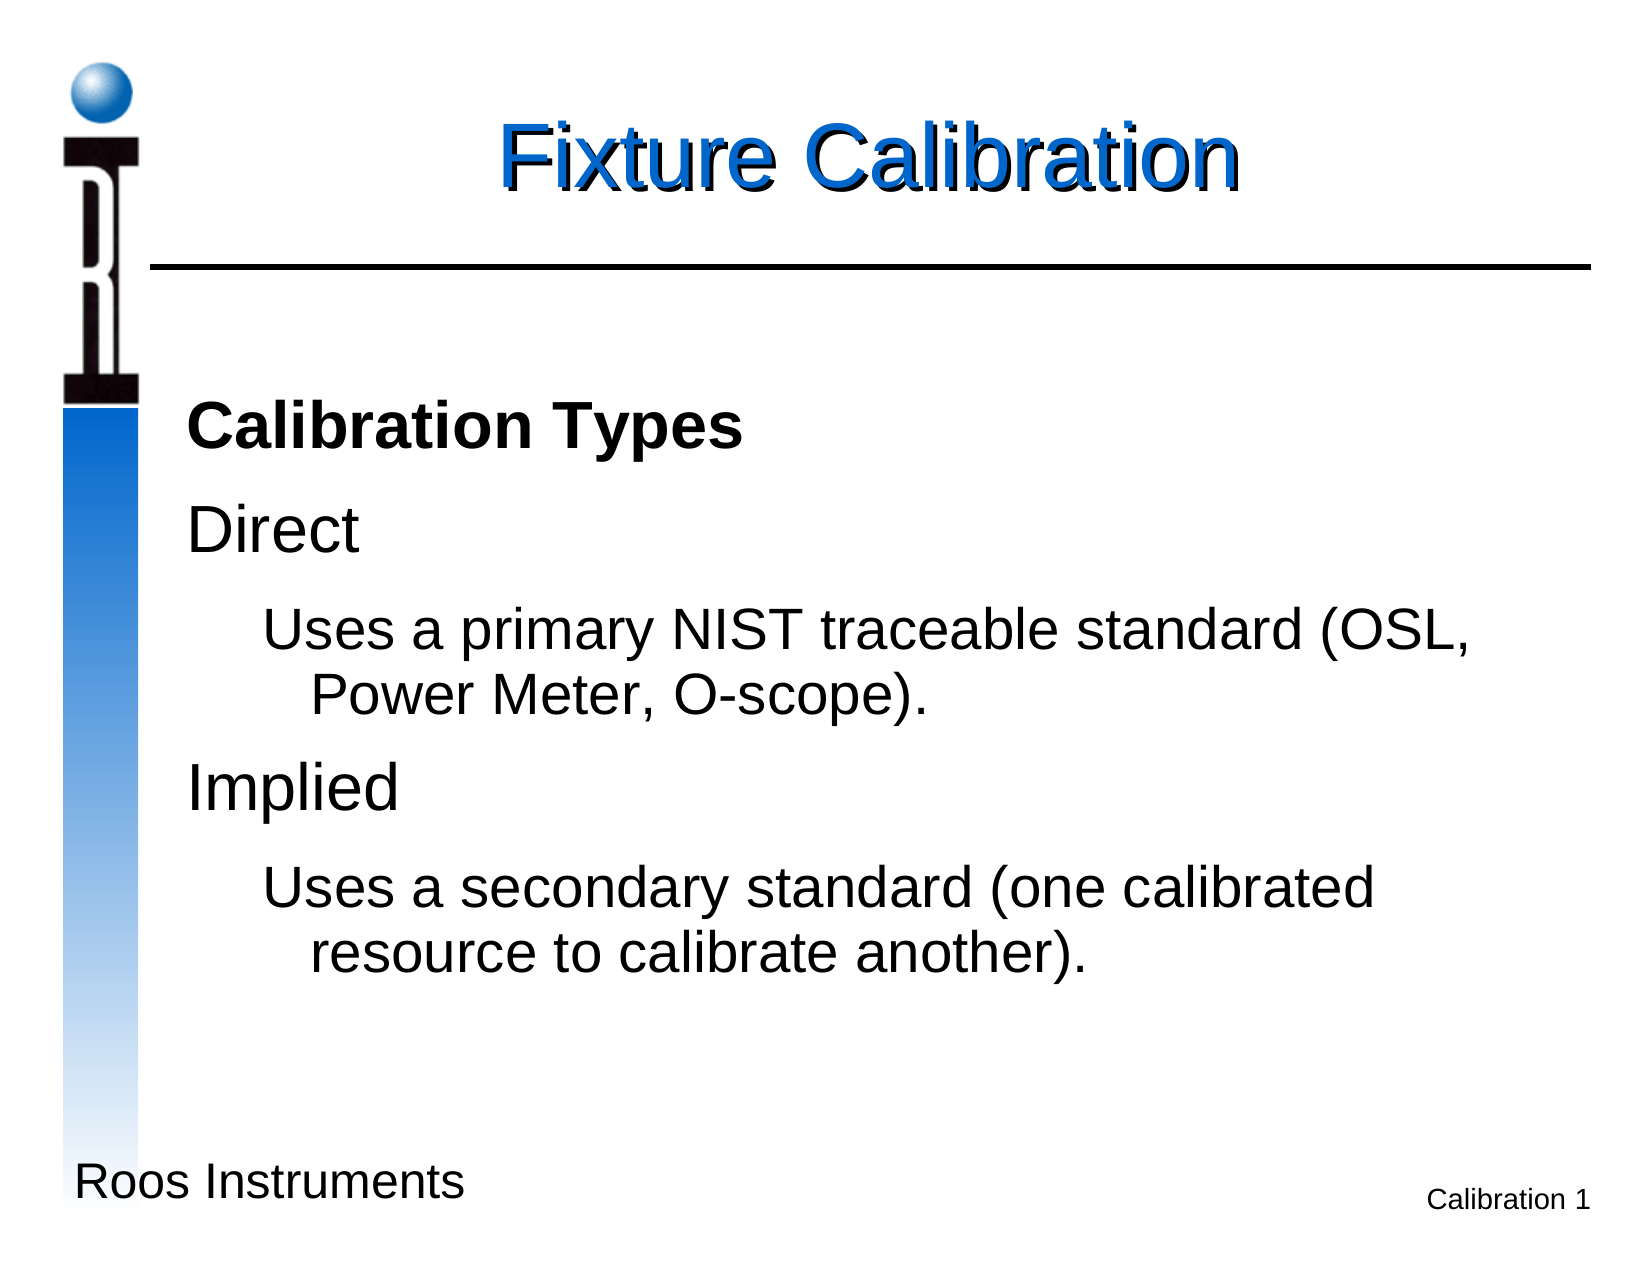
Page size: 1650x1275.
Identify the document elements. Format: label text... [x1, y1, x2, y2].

title Fixture Calibration [147, 59, 1591, 253]
list Calibration Types Direct Uses a primary NIST traceable standard (OSL, Power Meter, O-scope). Implied Uses a secondary standard (one calibrated resource to calibrate another). [168, 283, 1591, 1153]
picture [59, 59, 144, 411]
